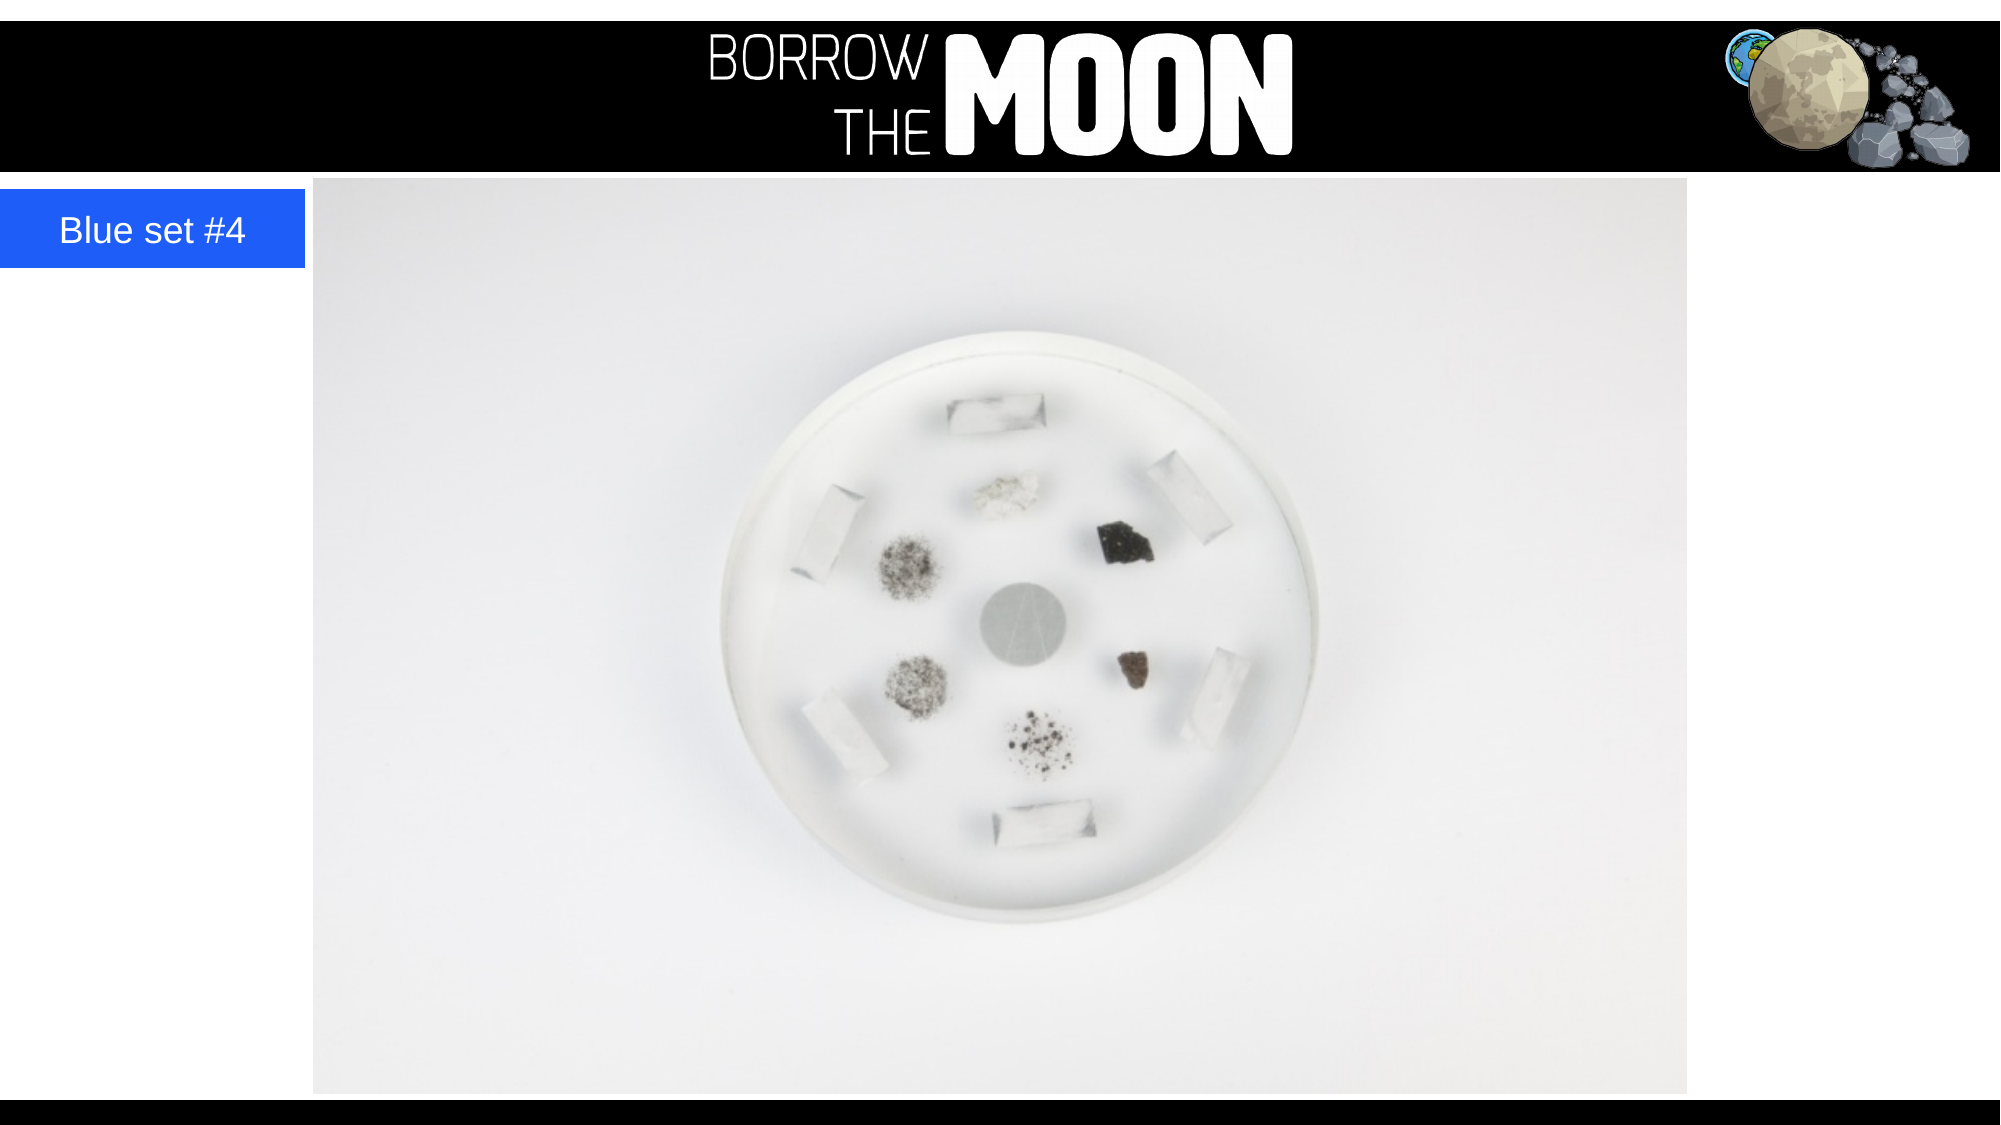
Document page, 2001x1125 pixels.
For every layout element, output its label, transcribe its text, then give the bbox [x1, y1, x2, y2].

picture [313, 178, 1687, 1094]
text_box Blue set #4 [0, 189, 305, 268]
